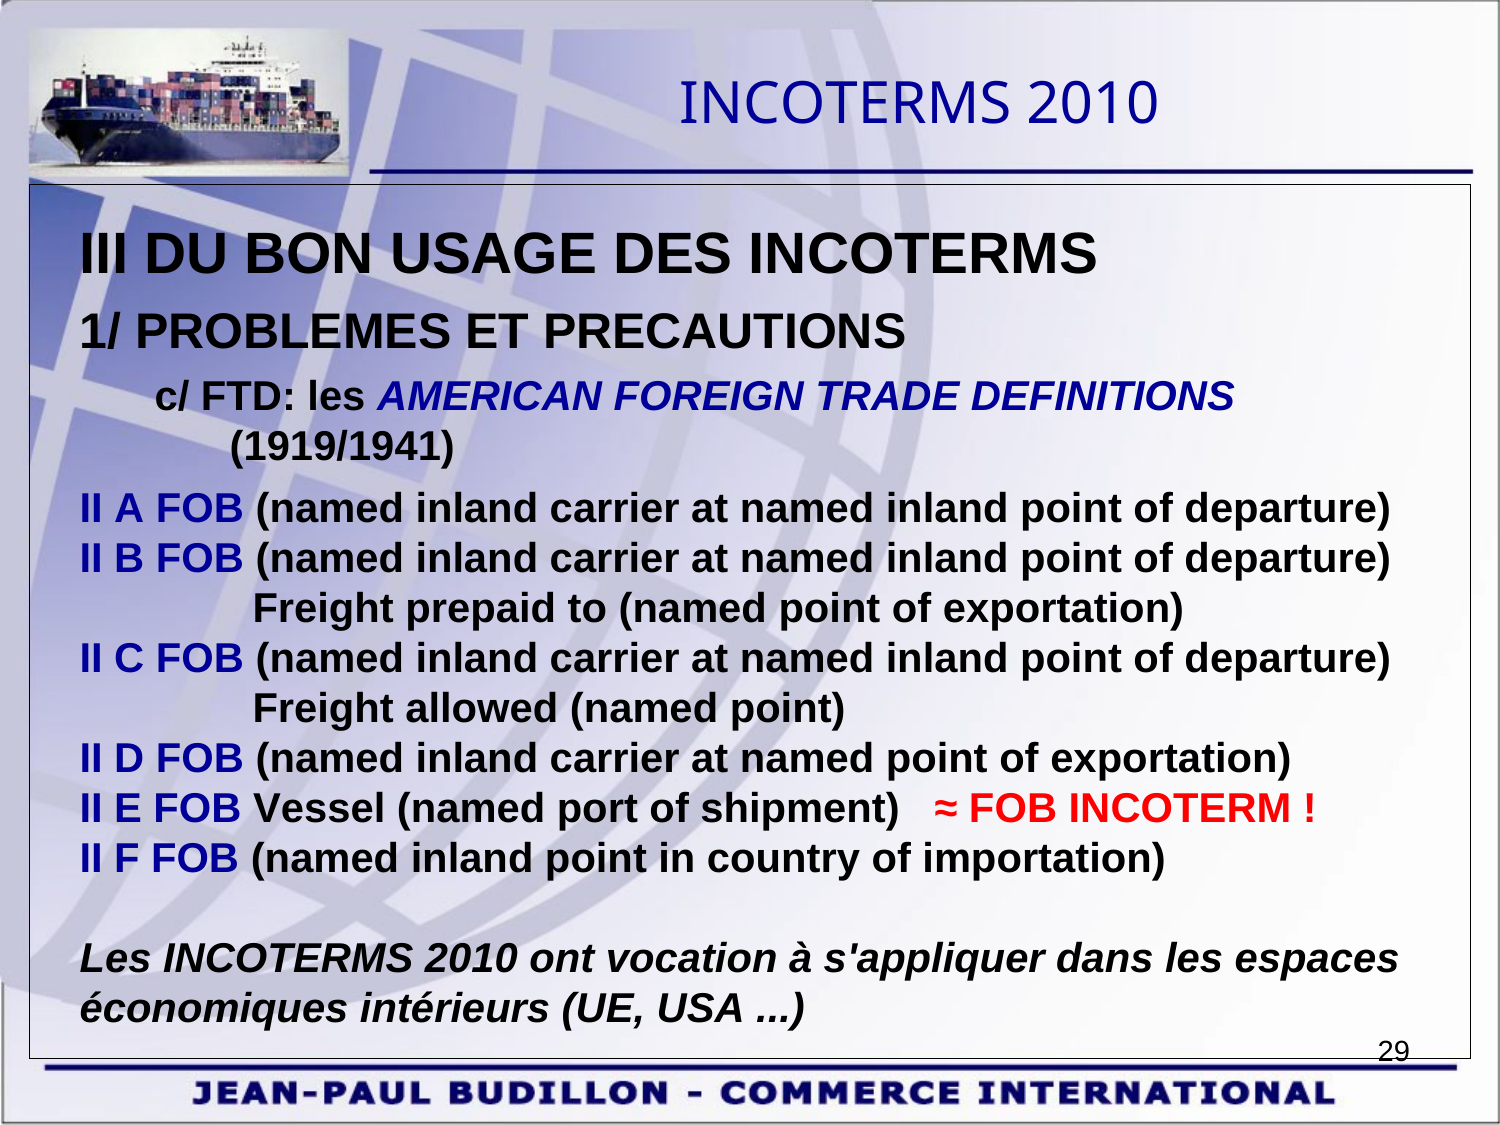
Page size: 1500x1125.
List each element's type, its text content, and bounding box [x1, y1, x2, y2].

text_box II A FOB (named inland carrier at named inland point of departure) II B FOB (named inland carrier at named inland point of departure) Freight prepaid to (named point of exportation) II C FOB (named inland carrier at named inland point of departure) Freight allowed (named point) II D FOB (named inland carrier at named point of exportation) II E FOB Vessel (named port of shipment) ≈ FOB INCOTERM ! II F FOB (named inland point in country of importation) Les INCOTERMS 2010 ont vocation à s'appliquer dans les espaces économiques intérieurs (UE, USA ...) [64, 472, 1447, 1089]
list III DU BON USAGE DES INCOTERMS 1/ PROBLEMES ET PRECAUTIONS c/ FTD: les AMERICAN FOREIGN TRADE DEFINITIONS (1919/1941) [64, 207, 1447, 472]
title INCOTERMS 2010 [356, 42, 1483, 159]
picture [0, 0, 1500, 1125]
